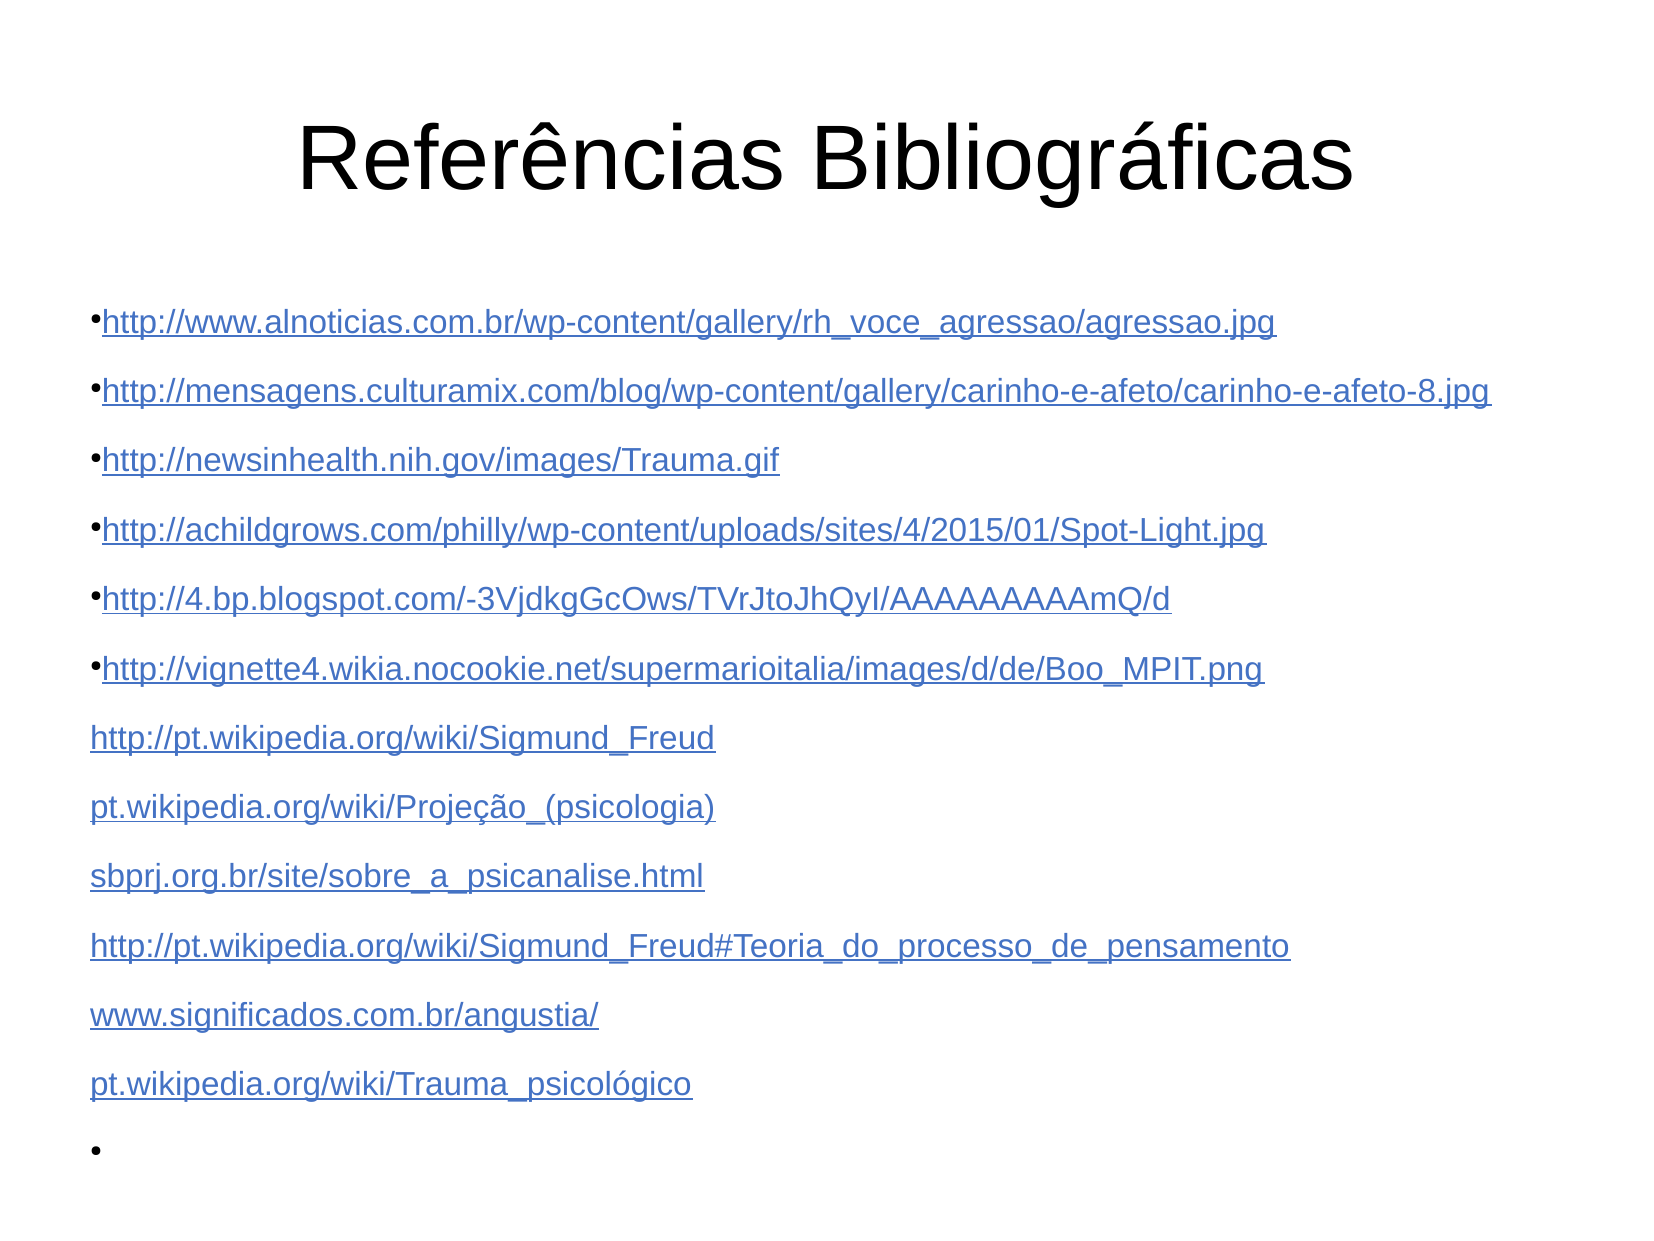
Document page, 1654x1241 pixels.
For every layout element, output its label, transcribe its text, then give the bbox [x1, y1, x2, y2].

title Referências Bibliográficas [82, 49, 1571, 257]
list http://www.alnoticias.com.br/wp-content/gallery/rh_voce_agressao/agressao.jpg http://mensagens.culturamix.com/blog/wp-content/gallery/carinho-e-afeto/carinho-e-afeto-8.jpg http://newsinhealth.nih.gov/images/Trauma.gif http://achildgrows.com/philly/wp-content/uploads/sites/4/2015/01/Spot-Light.jpg http://4.bp.blogspot.com/-3VjdkgGcOws/TVrJtoJhQyI/AAAAAAAAAmQ/d http://vignette4.wikia.nocookie.net/supermarioitalia/images/d/de/Boo_MPIT.png http://pt.wikipedia.org/wiki/Sigmund_Freud pt.wikipedia.org/wiki/Projeção_(psicologia) sbprj.org.br/site/sobre_a_psicanalise.html http://pt.wikipedia.org/wiki/Sigmund_Freud#Teoria_do_processo_de_pensamento www.significados.com.br/angustia/ pt.wikipedia.org/wiki/Trauma_psicológico [90, 300, 1599, 1172]
